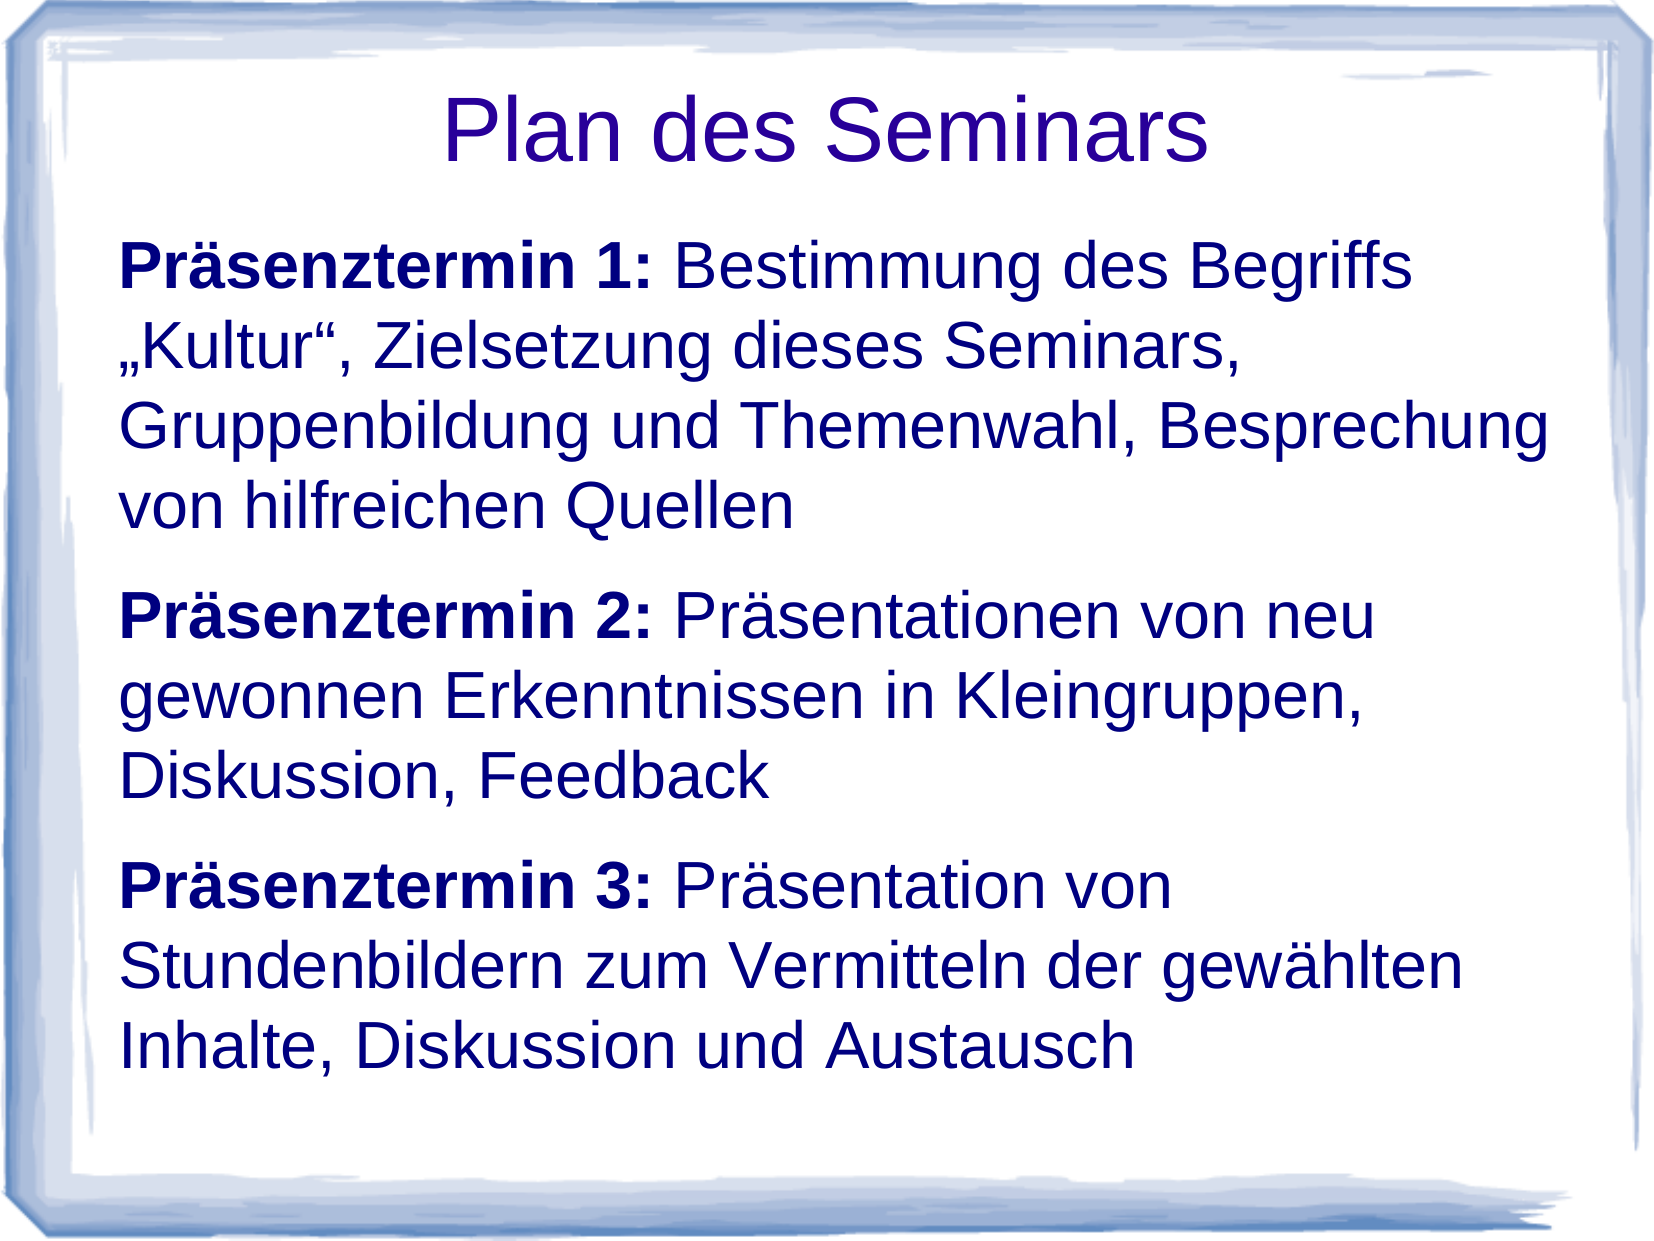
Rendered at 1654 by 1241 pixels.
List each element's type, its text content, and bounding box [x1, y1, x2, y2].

title Plan des Seminars [82, 49, 1571, 201]
list Präsenztermin 1: Bestimmung des Begriffs „Kultur“, Zielsetzung dieses Seminars, Gruppenbildung und Themenwahl, Besprechung von hilfreichen Quellen Präsenztermin 2: Präsentationen von neu gewonnen Erkenntnissen in Kleingruppen, Diskussion, Feedback Präsenztermin 3: Präsentation von Stundenbildern zum Vermitteln der gewählten Inhalte, Diskussion und Austausch [118, 221, 1571, 1131]
